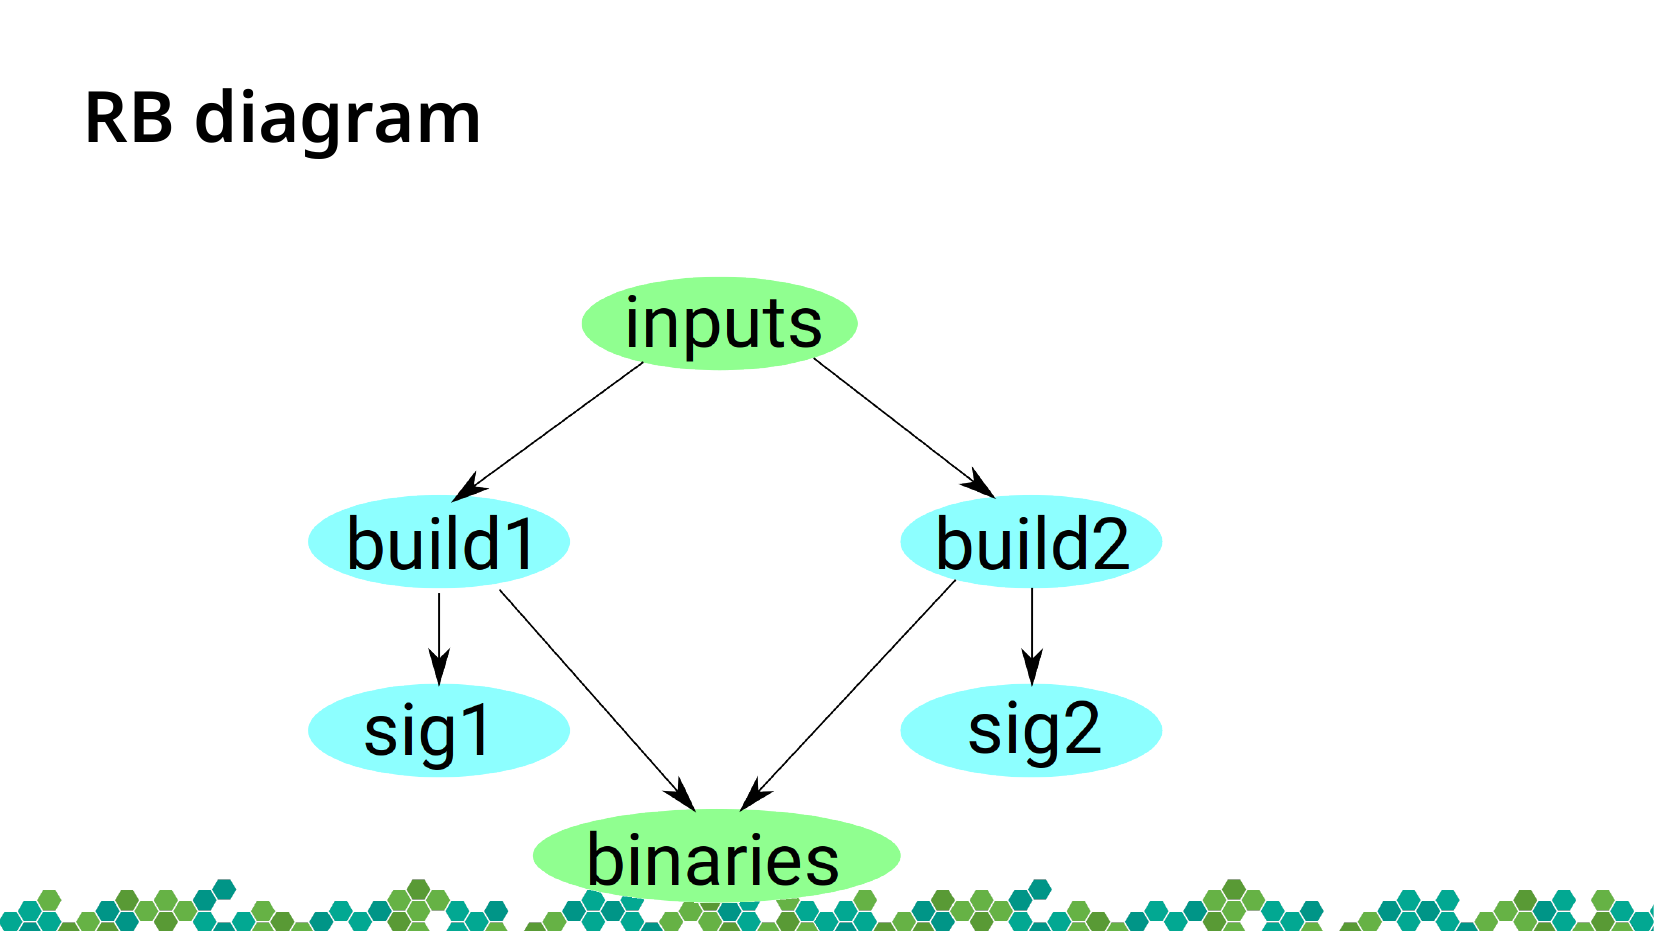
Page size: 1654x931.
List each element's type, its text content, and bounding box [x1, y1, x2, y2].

picture [0, 236, 1654, 931]
title RB diagram [82, 37, 1571, 193]
